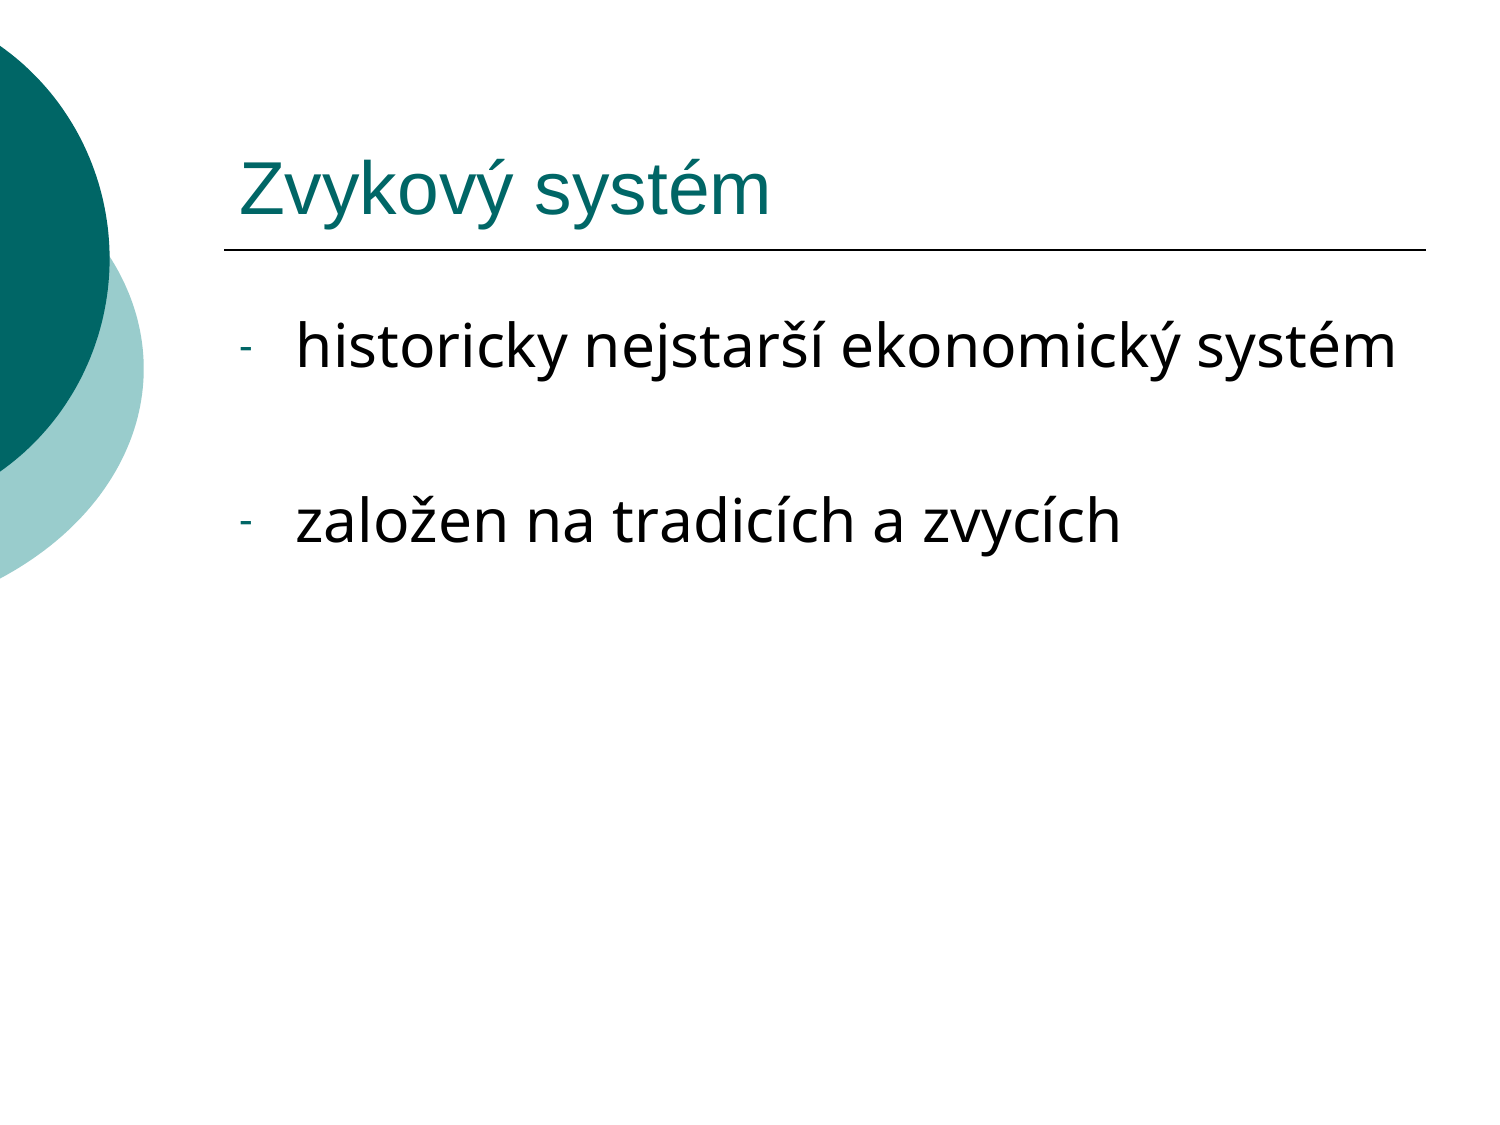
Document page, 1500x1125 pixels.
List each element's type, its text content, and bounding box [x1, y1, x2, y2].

list historicky nejstarší ekonomický systém založen na tradicích a zvycích [224, 299, 1425, 975]
title Zvykový systém [224, 49, 1425, 237]
